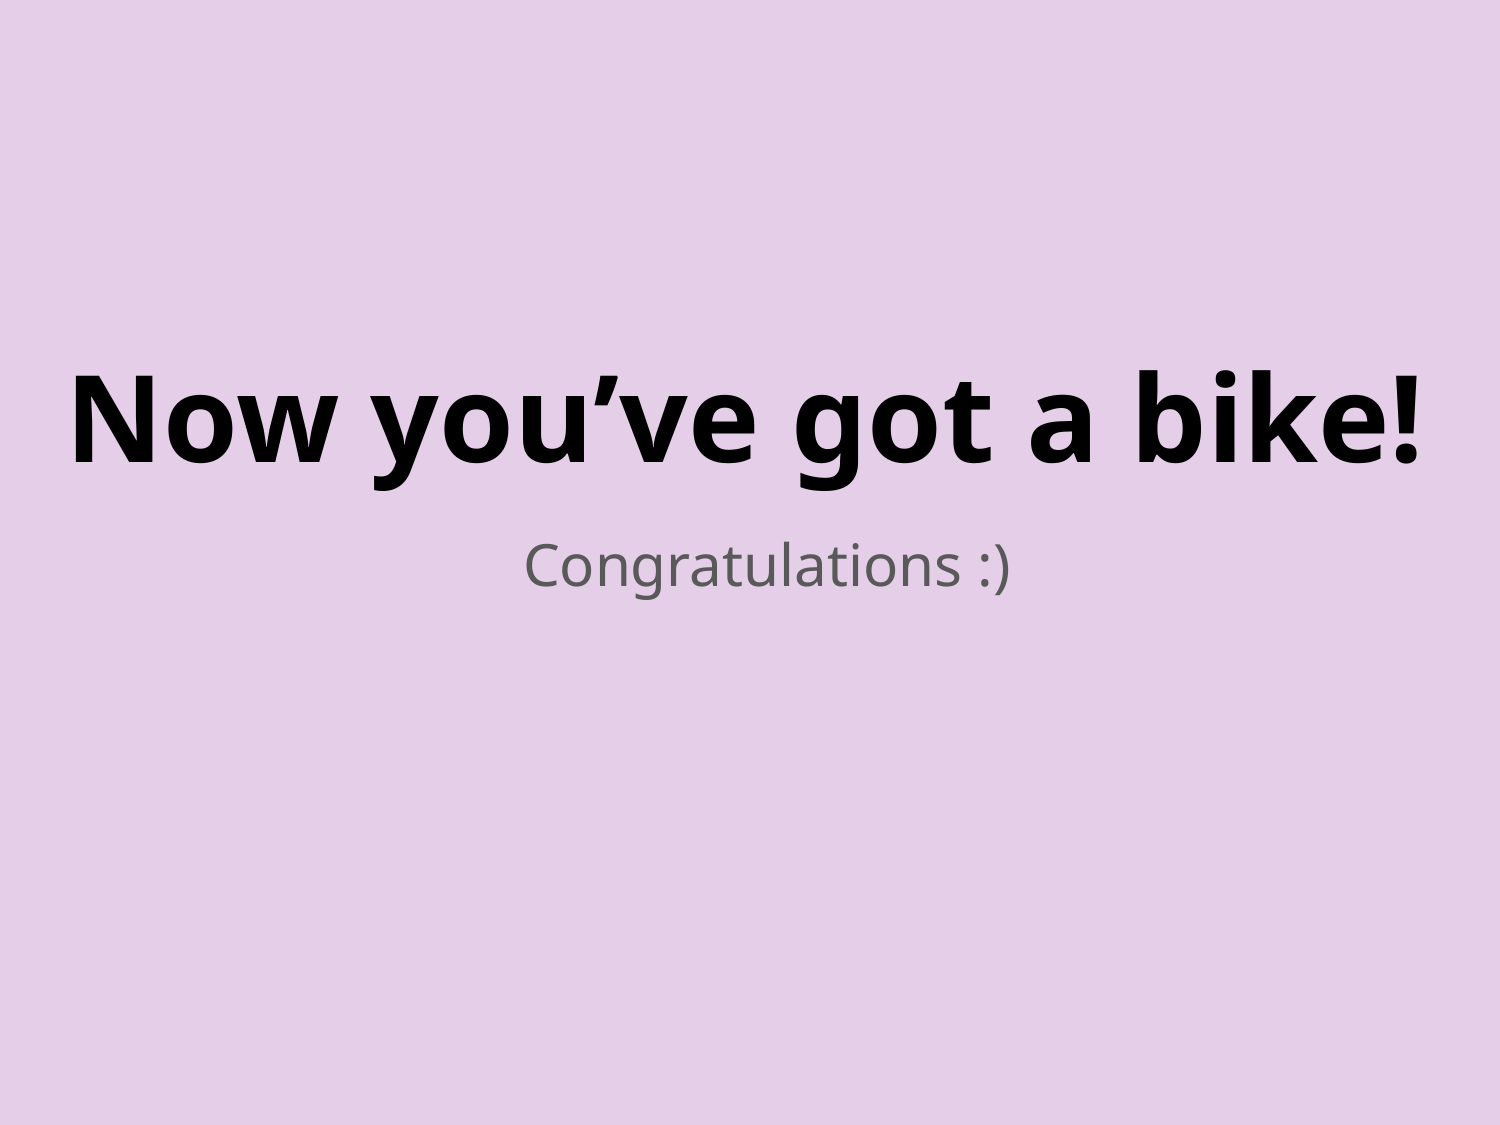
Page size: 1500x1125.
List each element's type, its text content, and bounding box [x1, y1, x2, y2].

subtitle Congratulations :) [68, 513, 1466, 644]
title Now you’ve got a bike! [46, 310, 1445, 503]
